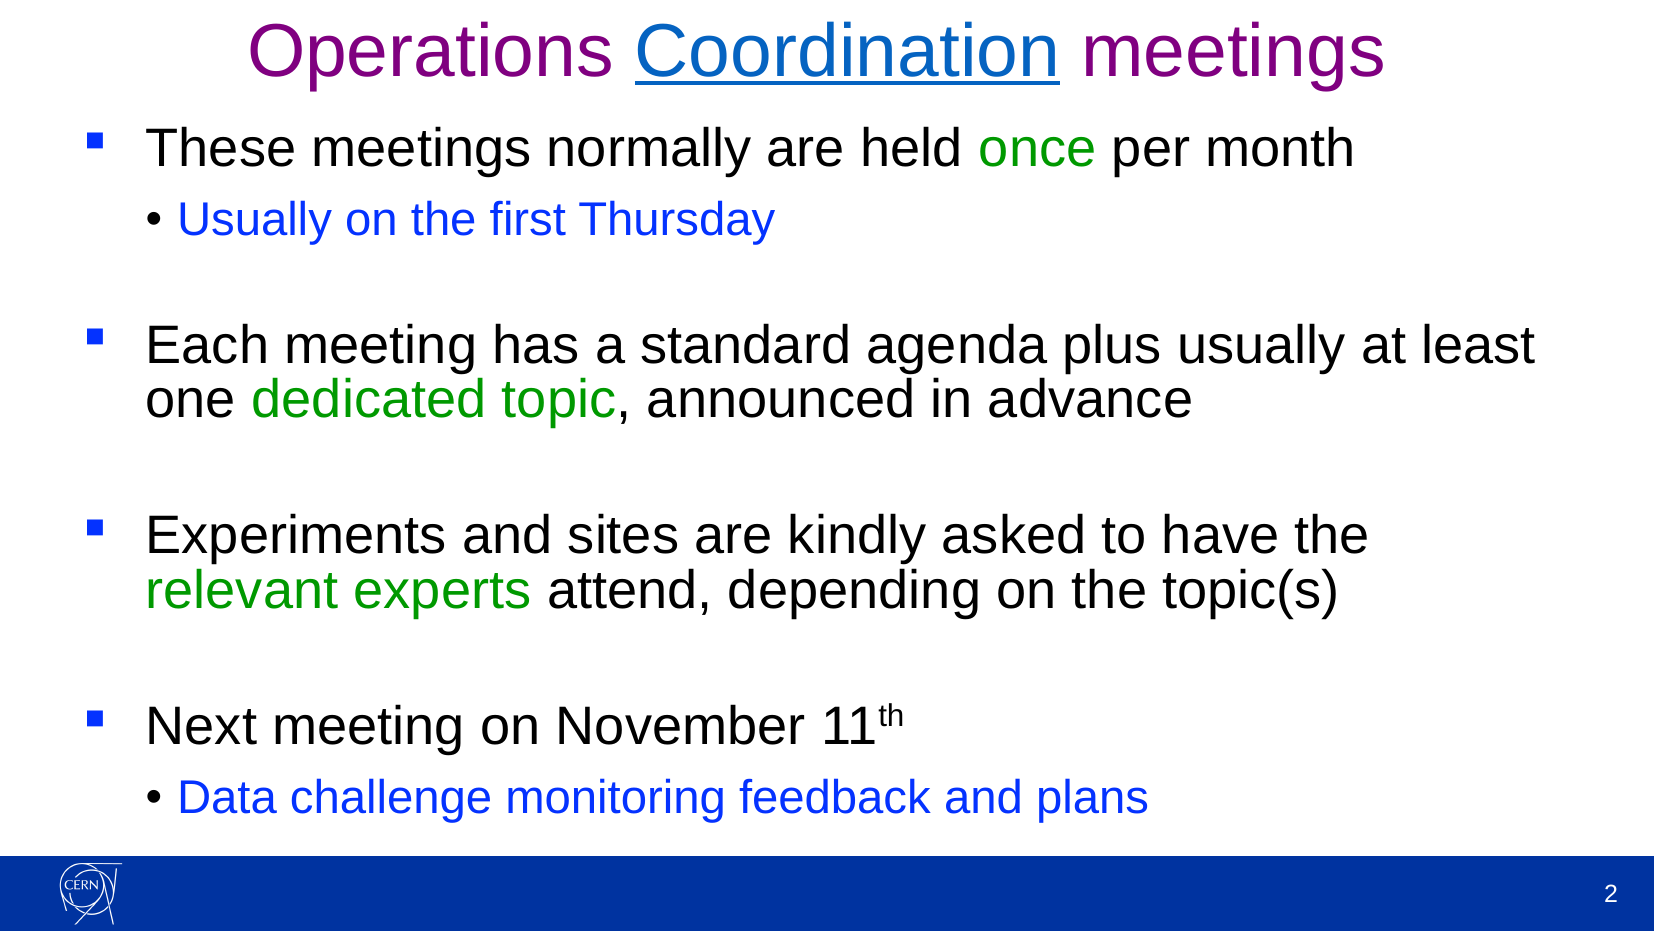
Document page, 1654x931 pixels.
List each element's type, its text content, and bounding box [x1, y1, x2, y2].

list These meetings normally are held once per month Usually on the first Thursday Each meeting has a standard agenda plus usually at least one dedicated topic, announced in advance Experiments and sites are kindly asked to have the relevant experts attend, depending on the topic(s) Next meeting on November 11th Data challenge monitoring feedback and plans [82, 123, 1571, 839]
picture [56, 859, 127, 928]
title Operations Coordination meetings [82, 1, 1571, 107]
